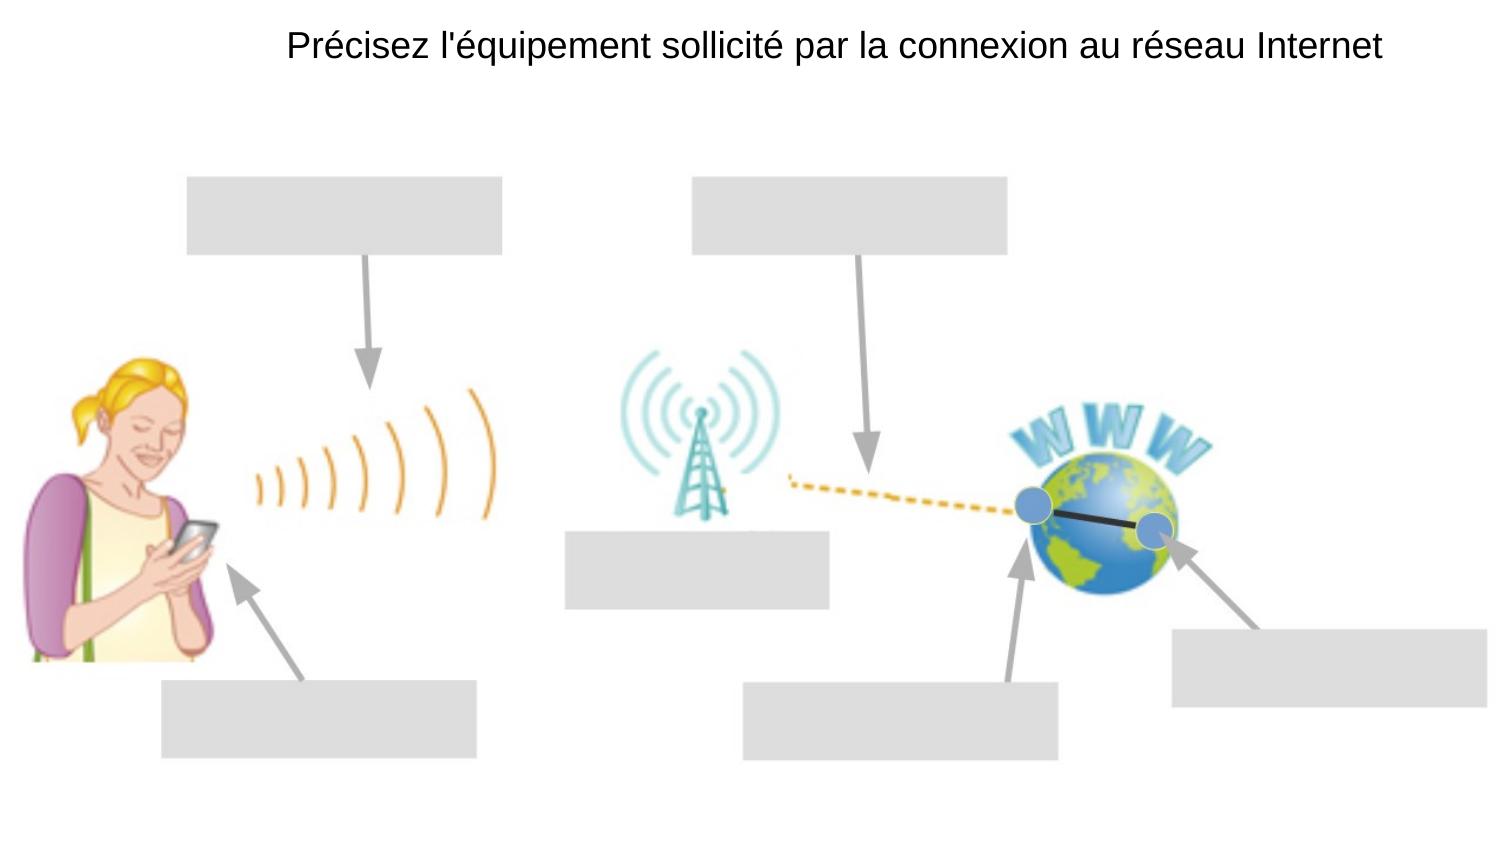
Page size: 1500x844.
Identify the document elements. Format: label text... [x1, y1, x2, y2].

text_box Précisez l'équipement sollicité par la connexion au réseau Internet [271, 14, 1158, 71]
picture [0, 153, 1500, 792]
